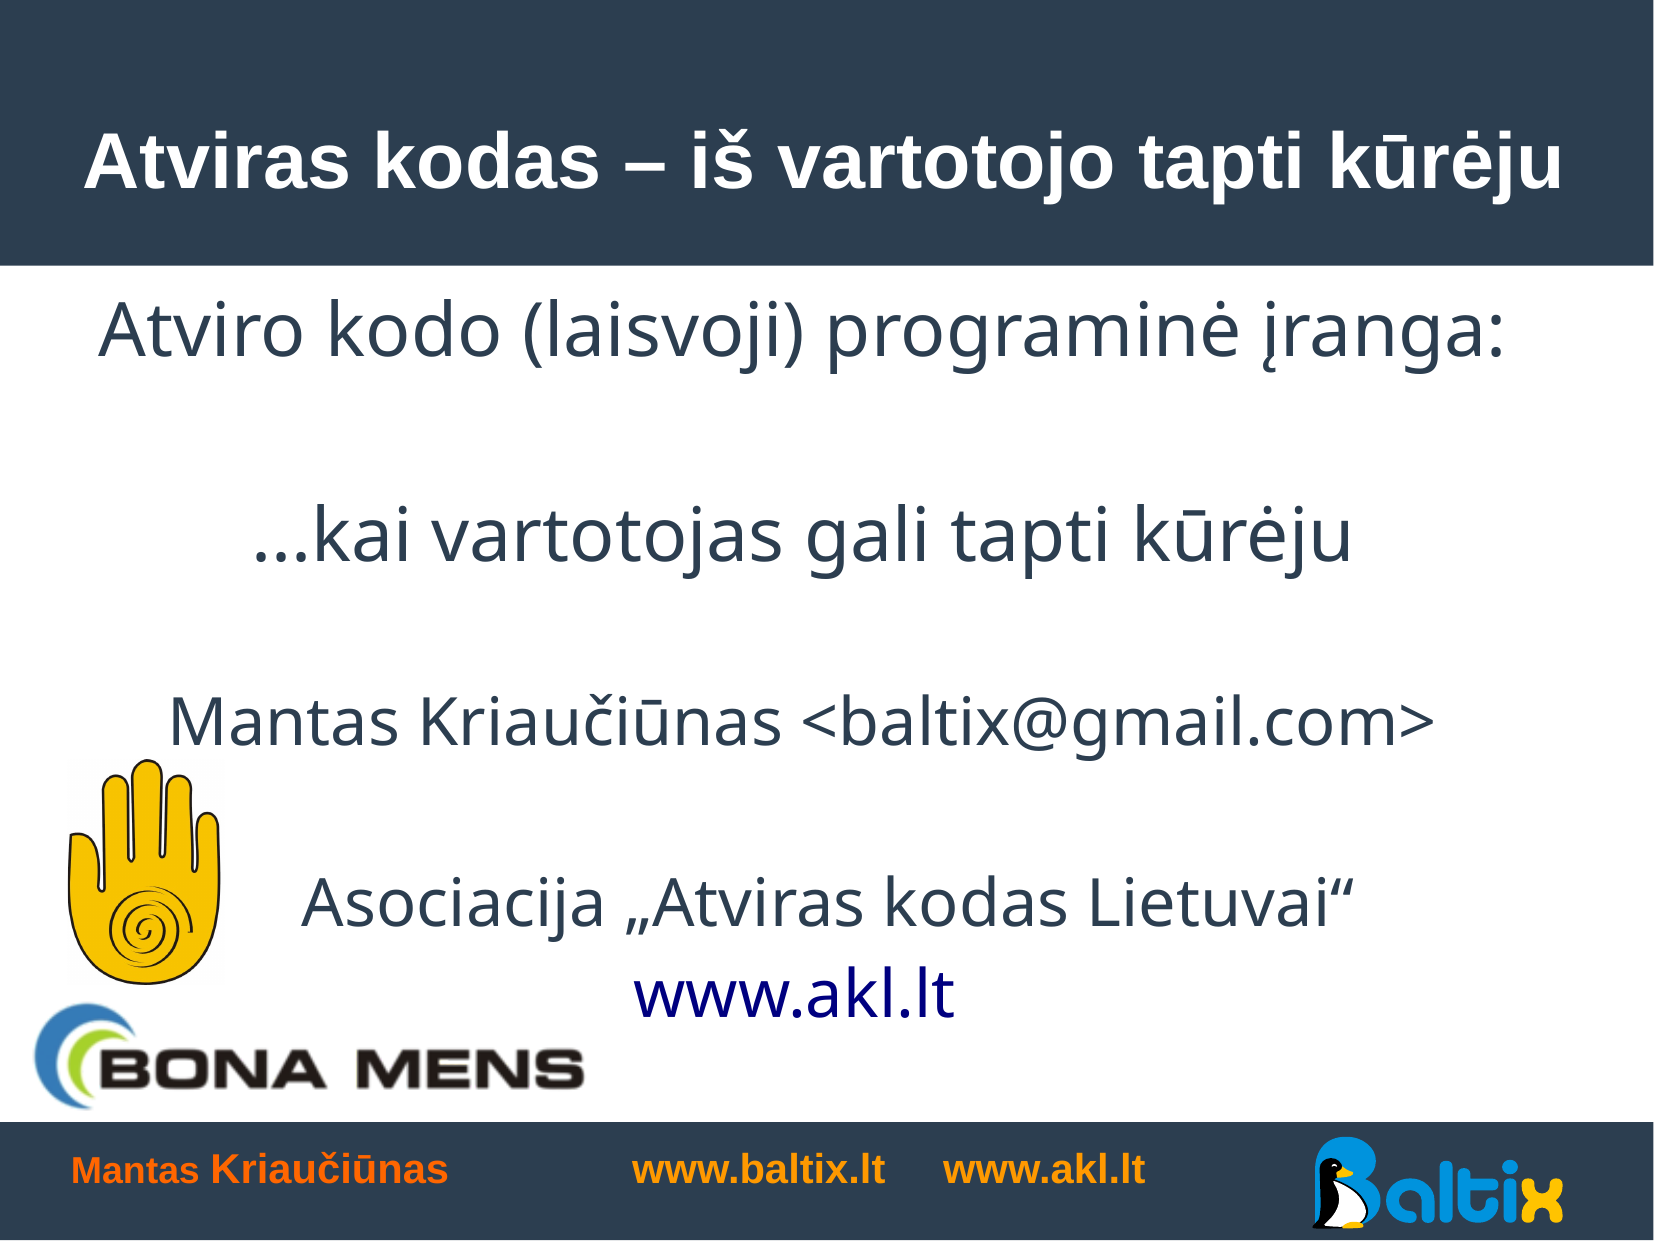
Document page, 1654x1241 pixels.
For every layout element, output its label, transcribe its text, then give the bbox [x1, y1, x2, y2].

text_box [59, 290, 1595, 1152]
subtitle Atviro kodo (laisvoji) programinė įranga: ...kai vartotojas gali tapti kūrėju Mantas Kriaučiūnas <baltix@gmail.com> Asociacija „Atviras kodas Lietuvai“ www.akl.lt [35, 275, 1571, 992]
picture [23, 992, 599, 1118]
picture [67, 759, 225, 985]
title Atviras kodas – iš vartotojo tapti kūrėju [82, 47, 1571, 275]
